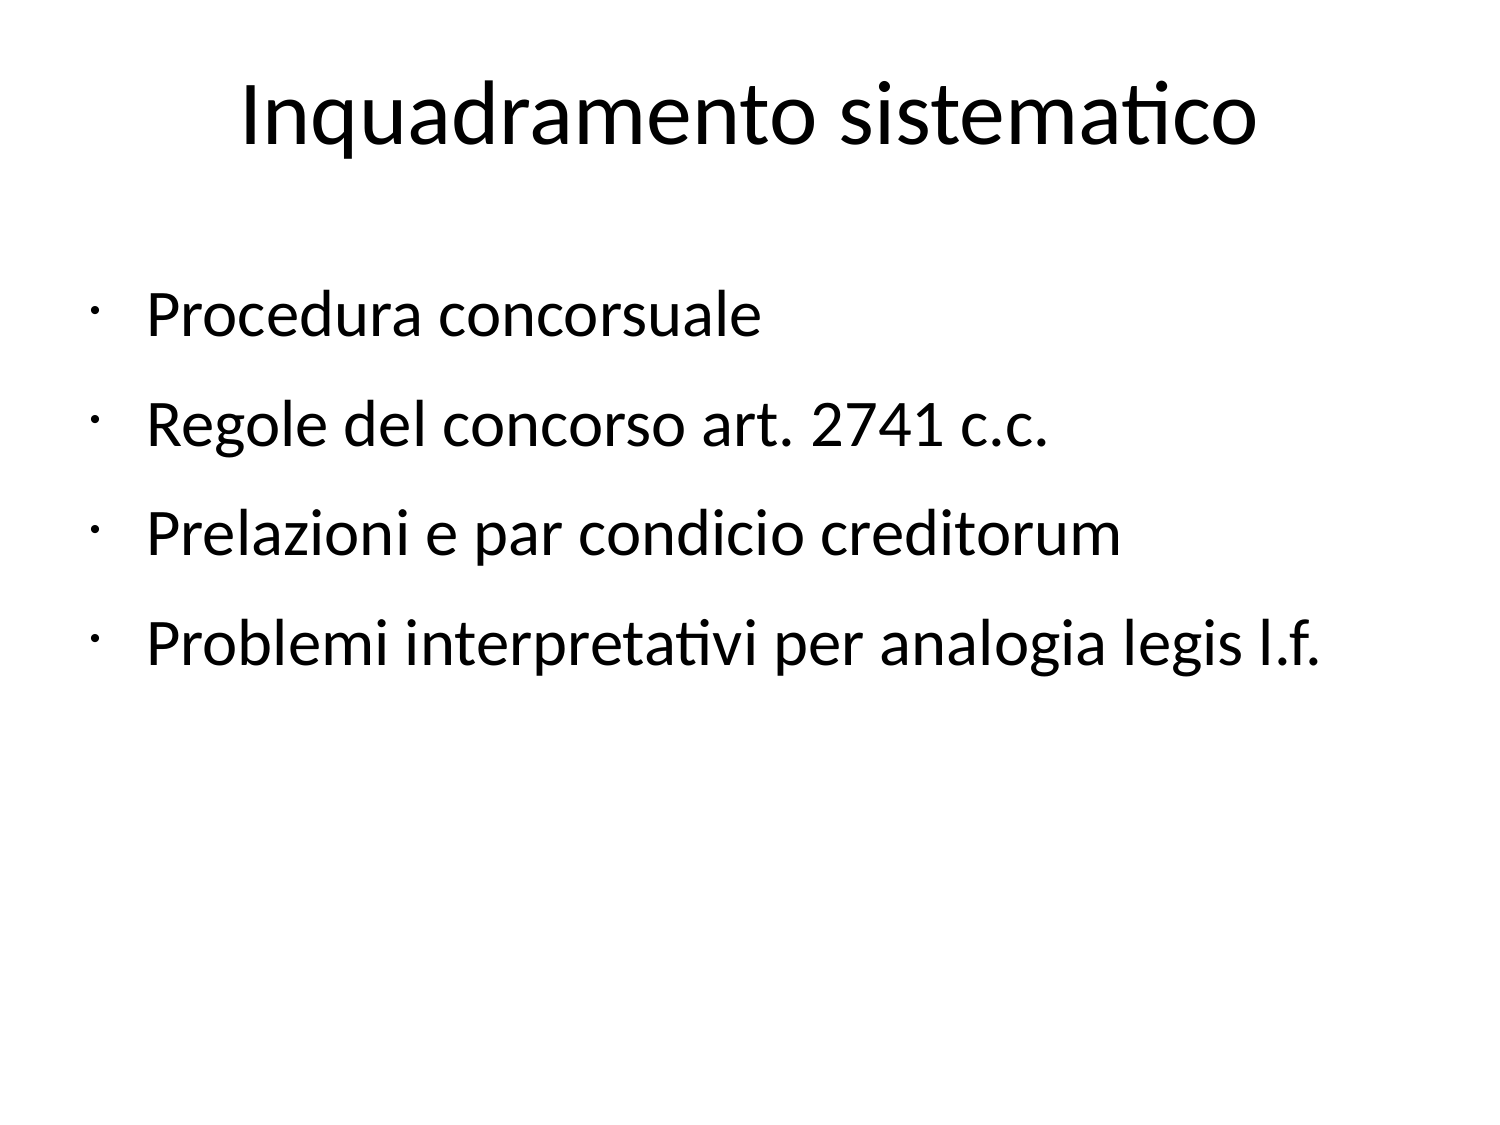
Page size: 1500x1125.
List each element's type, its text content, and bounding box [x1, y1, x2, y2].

list Procedura concorsuale Regole del concorso art. 2741 c.c. Prelazioni e par condicio creditorum Problemi interpretativi per analogia legis l.f. [75, 262, 1425, 1005]
title Inquadramento sistematico [75, 45, 1425, 233]
